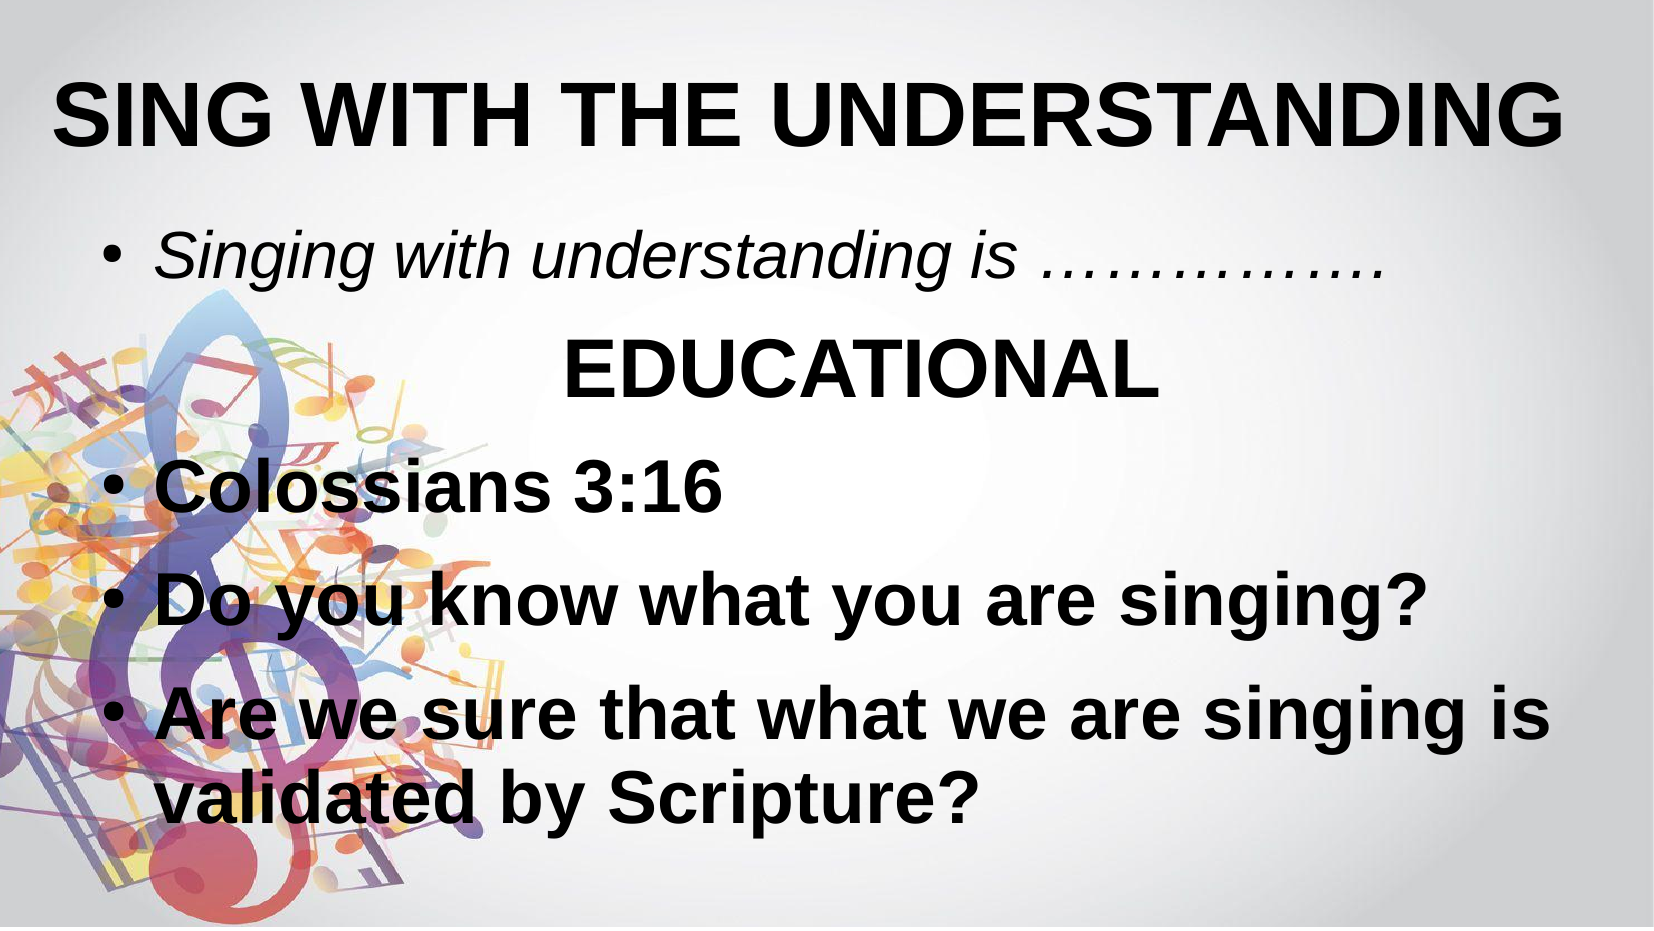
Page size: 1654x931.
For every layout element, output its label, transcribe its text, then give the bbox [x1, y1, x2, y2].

list Singing with understanding is ……………. EDUCATIONAL Colossians 3:16 Do you know what you are singing? Are we sure that what we are singing is validated by Scripture? [82, 217, 1571, 886]
title SING WITH THE UNDERSTANDING [15, 12, 1606, 218]
picture [0, 0, 1654, 927]
